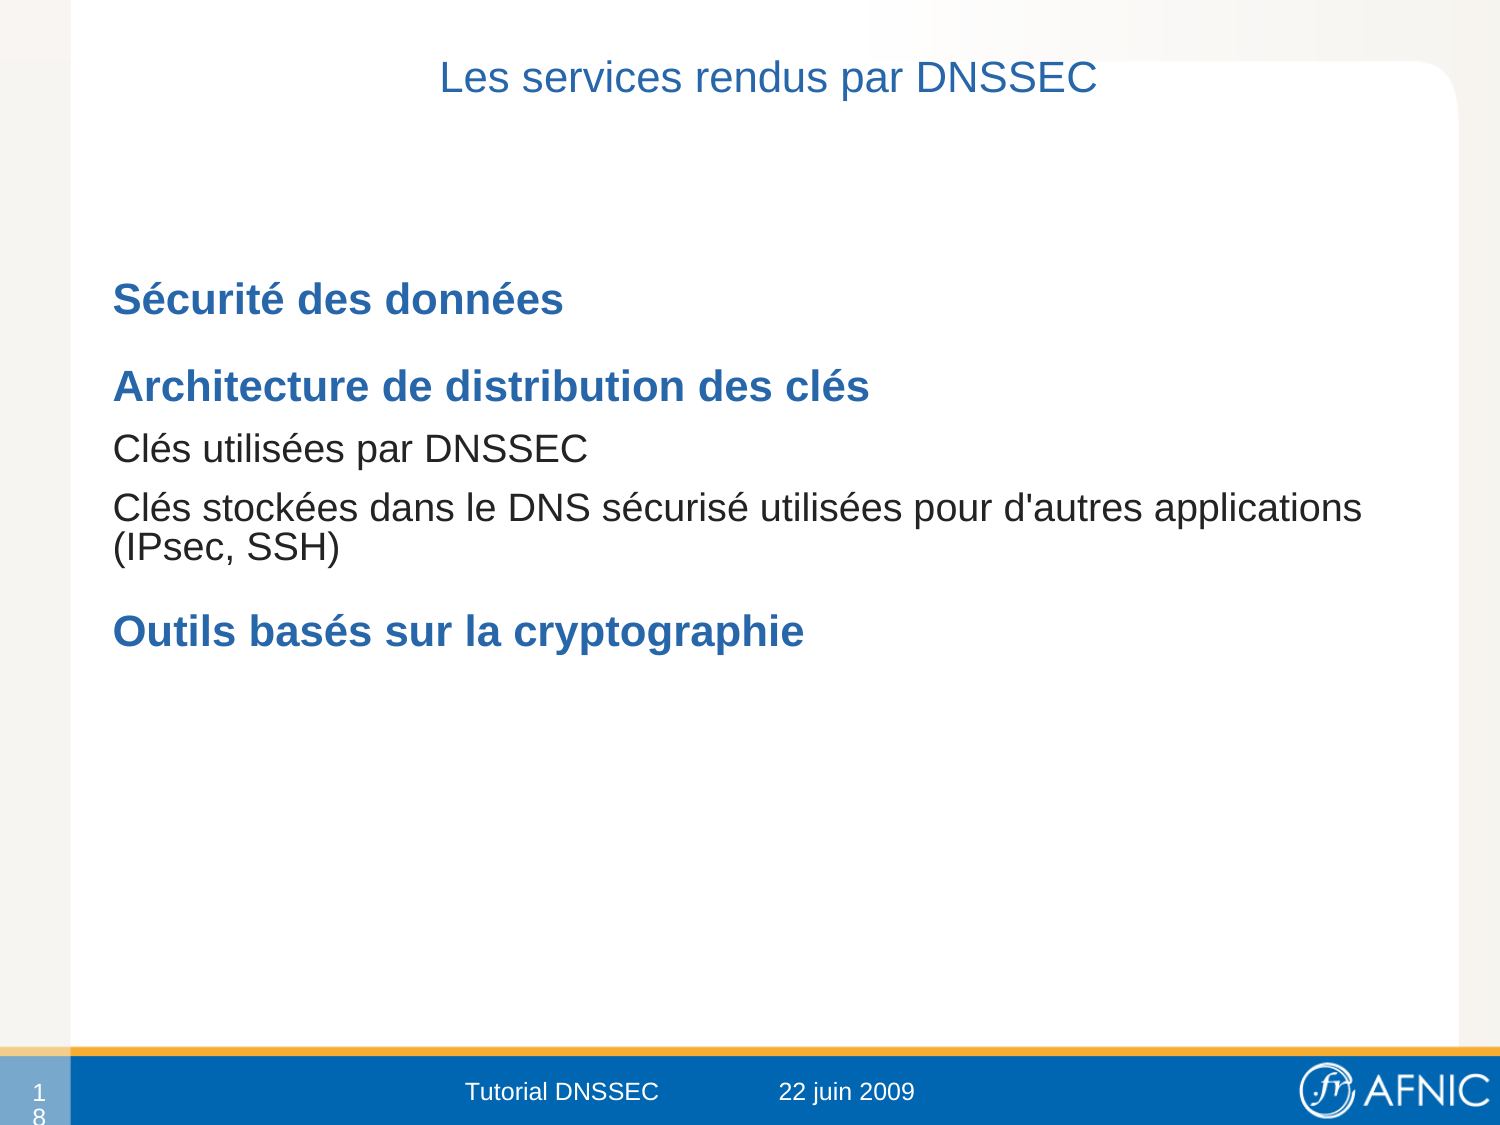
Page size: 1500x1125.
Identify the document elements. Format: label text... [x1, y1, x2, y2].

title Les services rendus par DNSSEC [112, 12, 1426, 138]
picture [35, 1118, 42, 1125]
picture [0, 0, 1500, 1125]
list Sécurité des données Architecture de distribution des clés Clés utilisées par DNSSEC Clés stockées dans le DNS sécurisé utilisées pour d'autres applications (IPsec, SSH) Outils basés sur la cryptographie [112, 266, 1426, 994]
